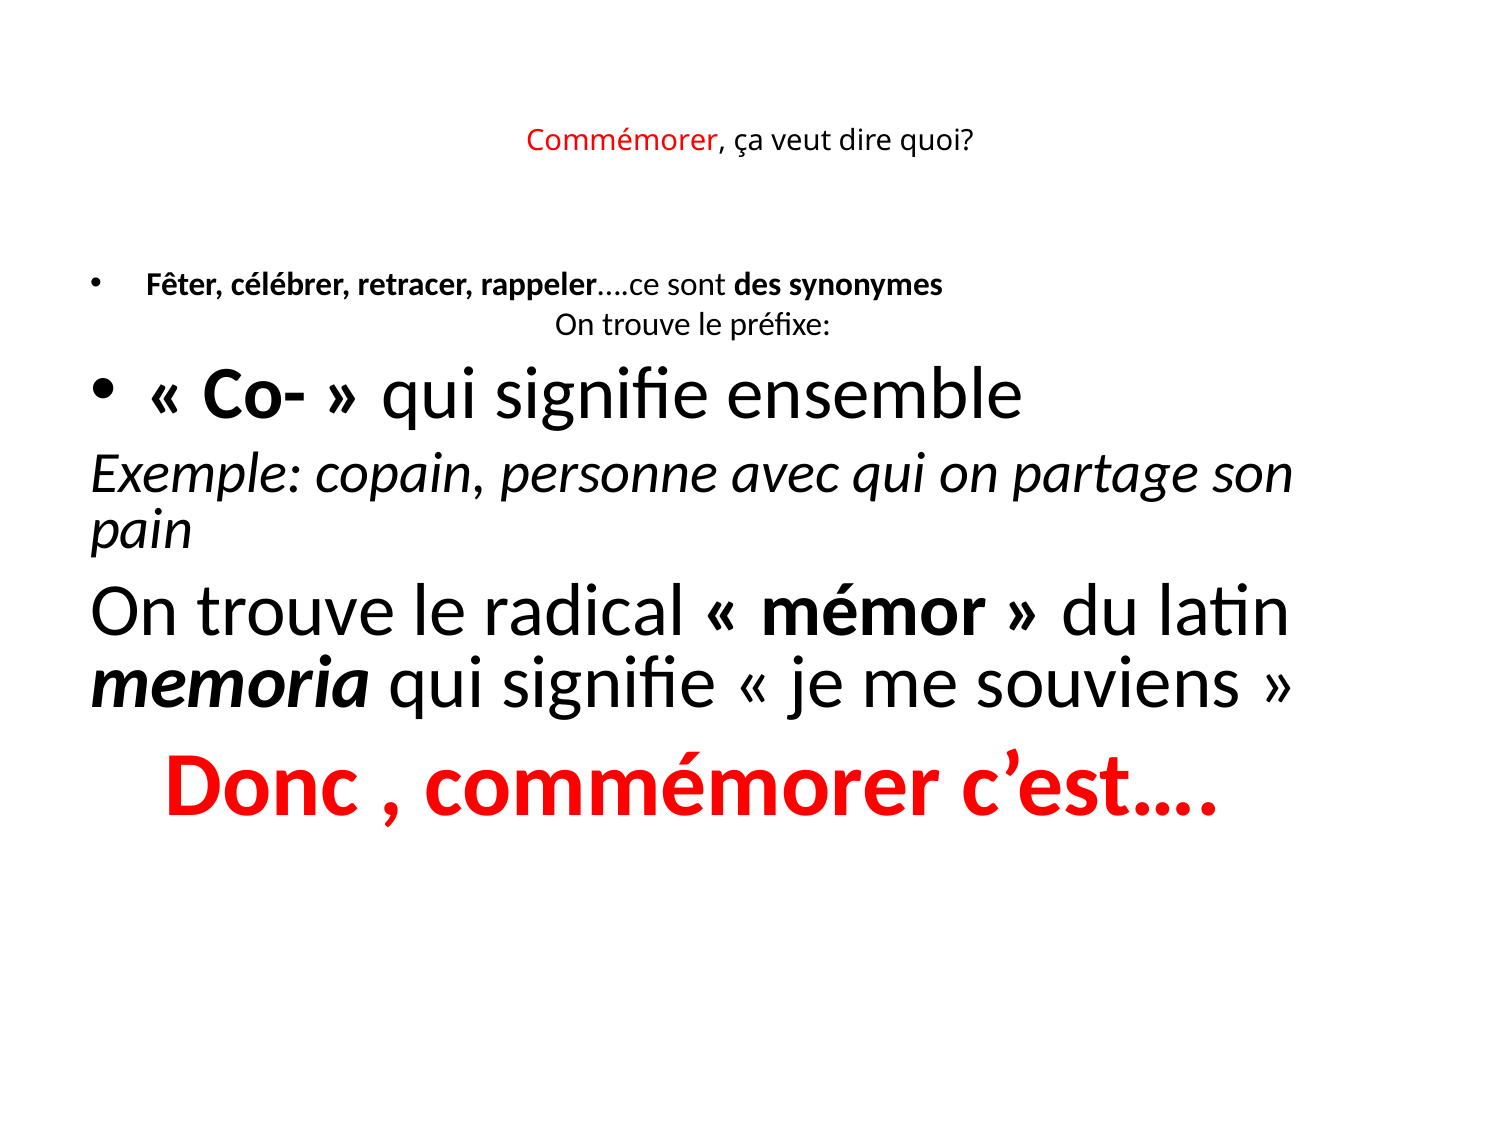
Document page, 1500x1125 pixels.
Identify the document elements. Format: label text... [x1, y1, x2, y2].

list Fêter, célébrer, retracer, rappeler….ce sont des synonymes On trouve le préfixe: « Co- » qui signifie ensemble Exemple: copain, personne avec qui on partage son pain On trouve le radical « mémor » du latin memoria qui signifie « je me souviens » Donc , commémorer c’est…. [75, 262, 1426, 1035]
title Commémorer, ça veut dire quoi? [75, 45, 1426, 233]
